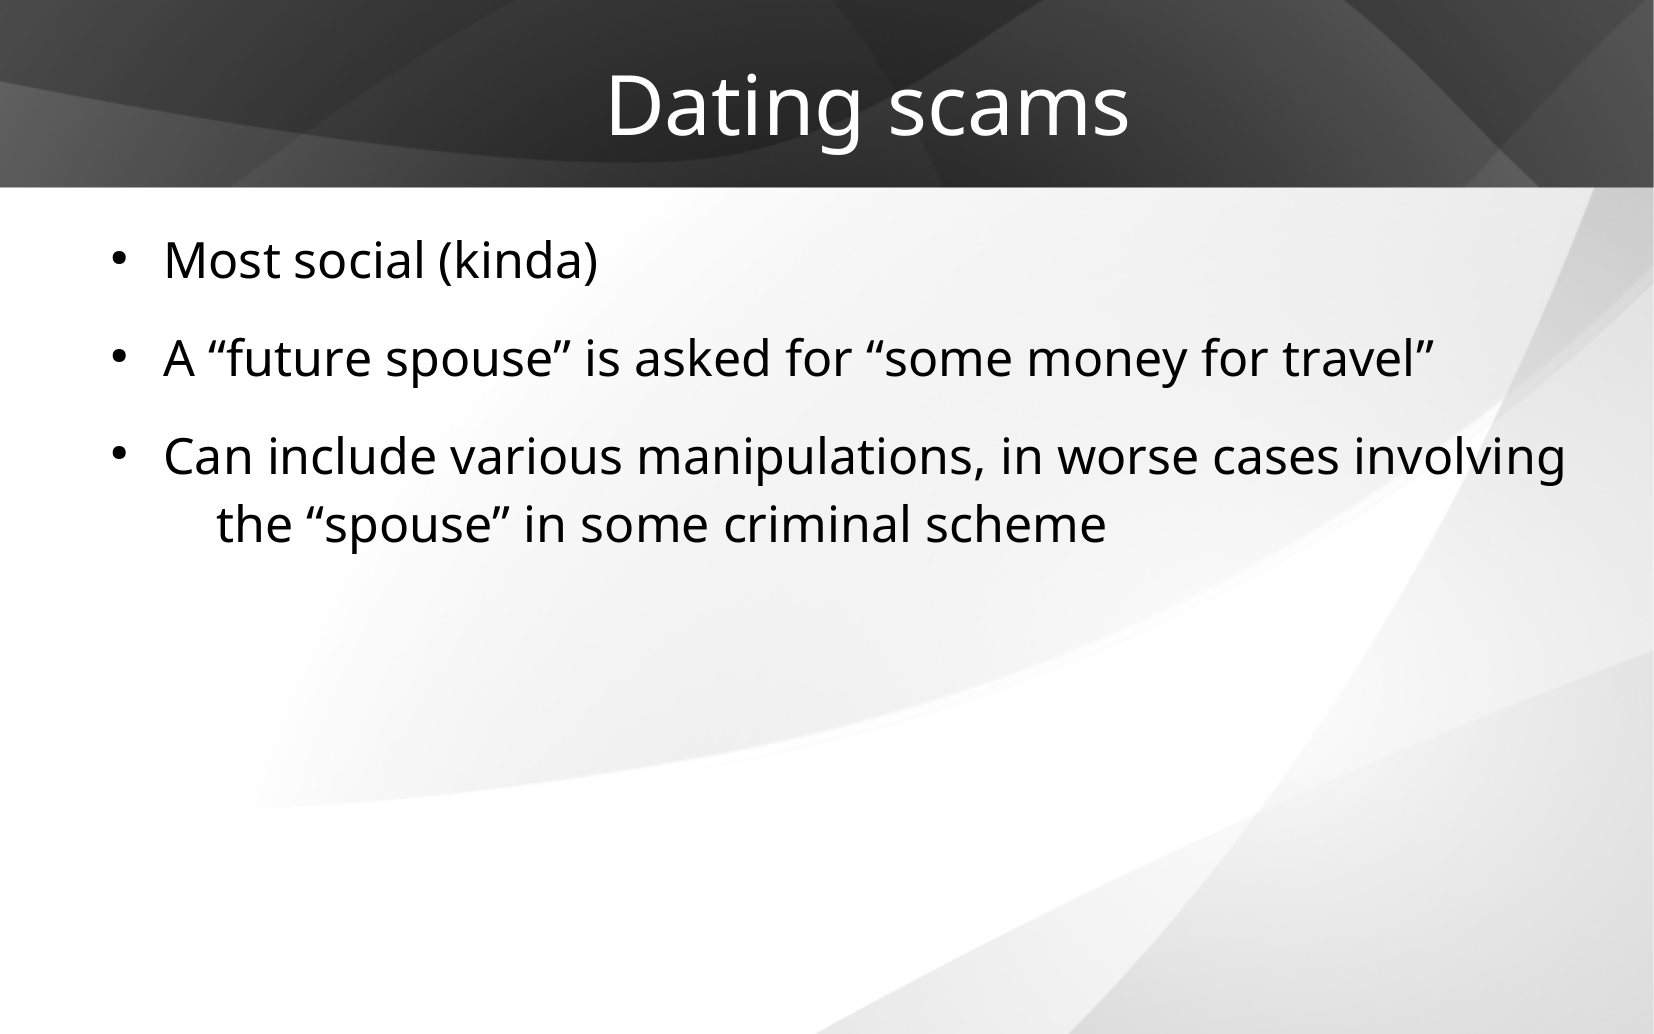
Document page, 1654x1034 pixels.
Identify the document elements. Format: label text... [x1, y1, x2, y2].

title Dating scams [124, 0, 1613, 208]
list Most social (kinda) A “future spouse” is asked for “some money for travel” Can include various manipulations, in worse cases involving the “spouse” in some criminal scheme [75, 225, 1613, 1013]
picture [0, 0, 1654, 1034]
